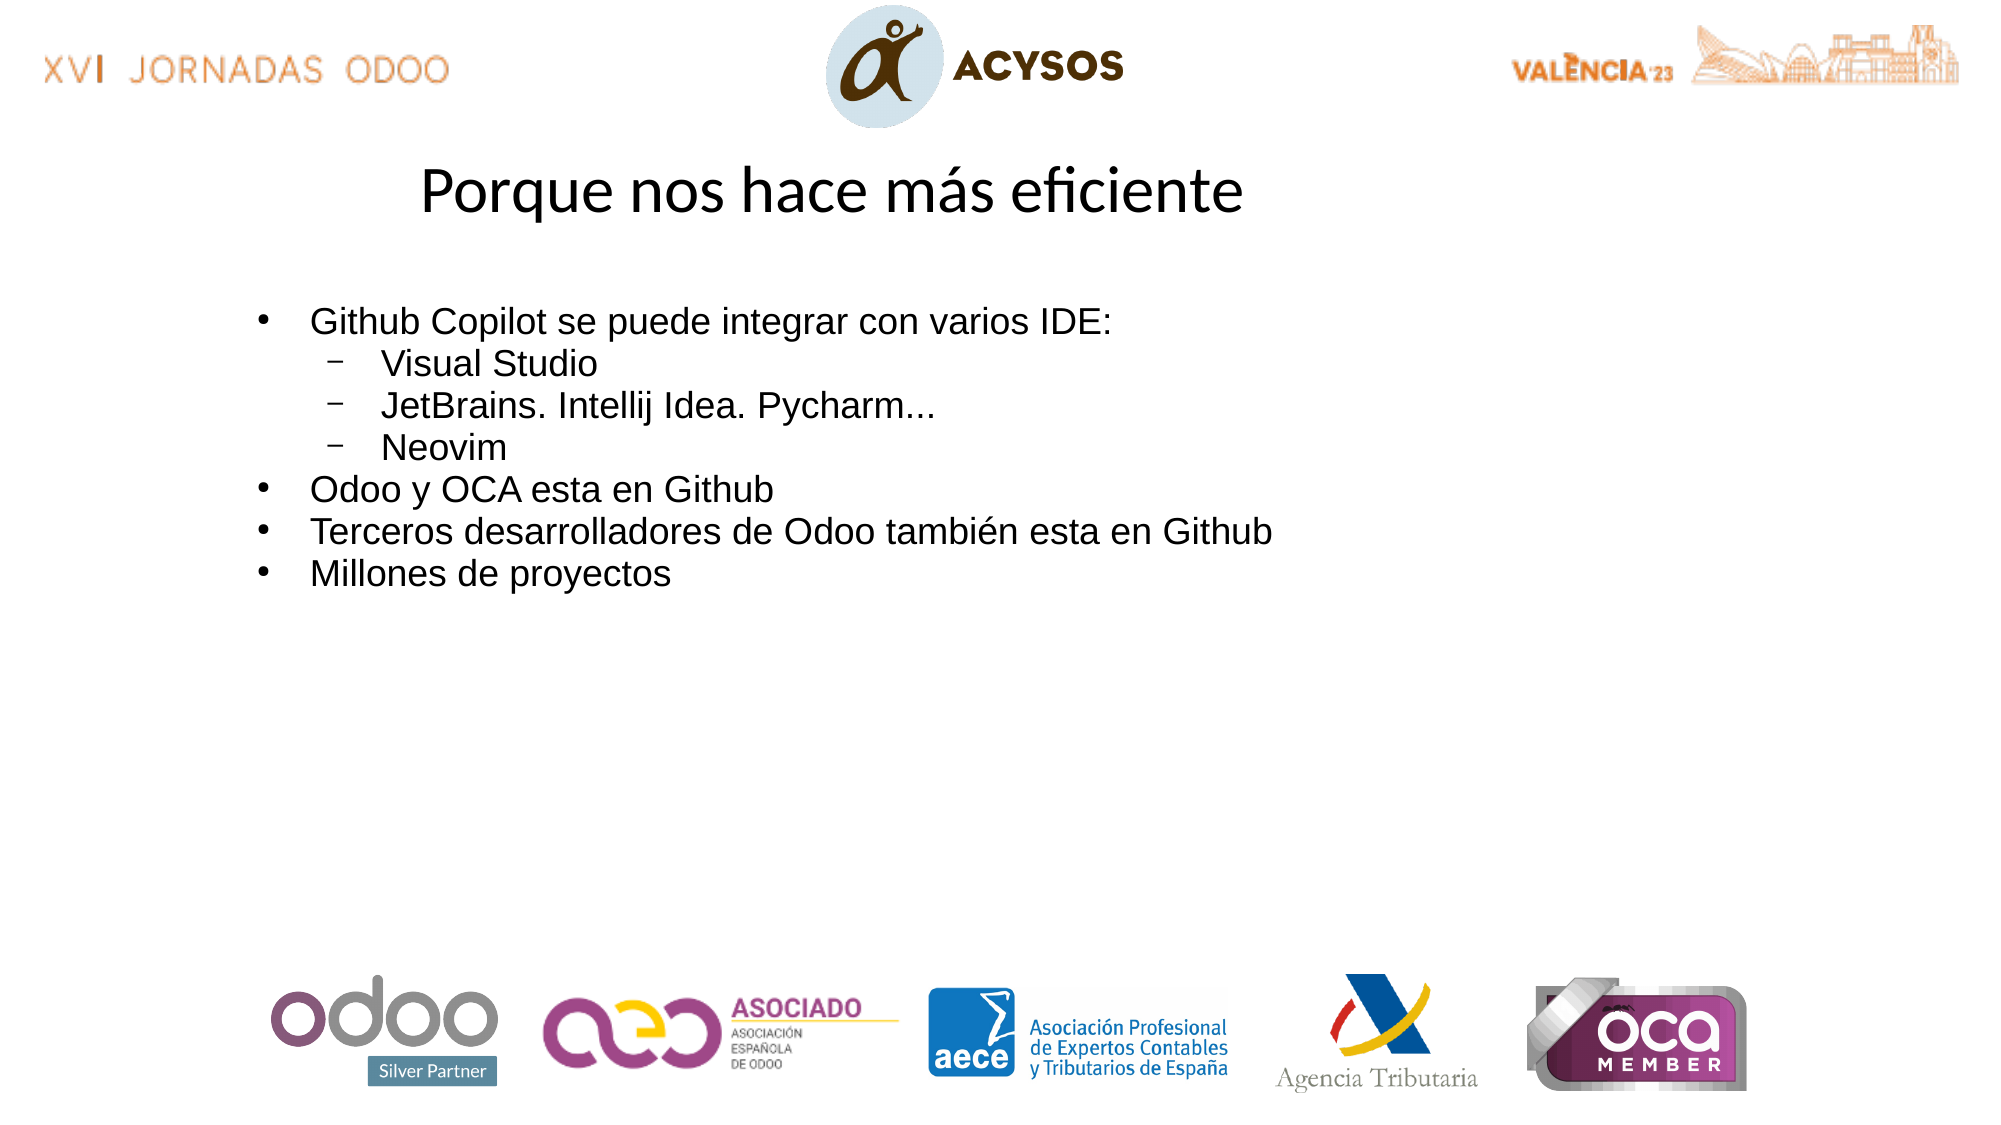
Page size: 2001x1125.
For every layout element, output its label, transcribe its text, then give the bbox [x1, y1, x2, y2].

picture [265, 968, 502, 1091]
picture [1275, 974, 1478, 1093]
picture [915, 974, 1241, 1093]
picture [1523, 974, 1749, 1093]
picture [826, 5, 1123, 118]
picture [534, 974, 910, 1093]
title Porque nos hace más eficiente [224, 118, 1441, 274]
text_box Github Copilot se puede integrar con varios IDE: Visual Studio JetBrains. Intellij Idea. Pycharm... Neovim Odoo y OCA esta en Github Terceros desarrolladores de Odoo también esta en Github Millones de proyectos [224, 292, 1713, 963]
